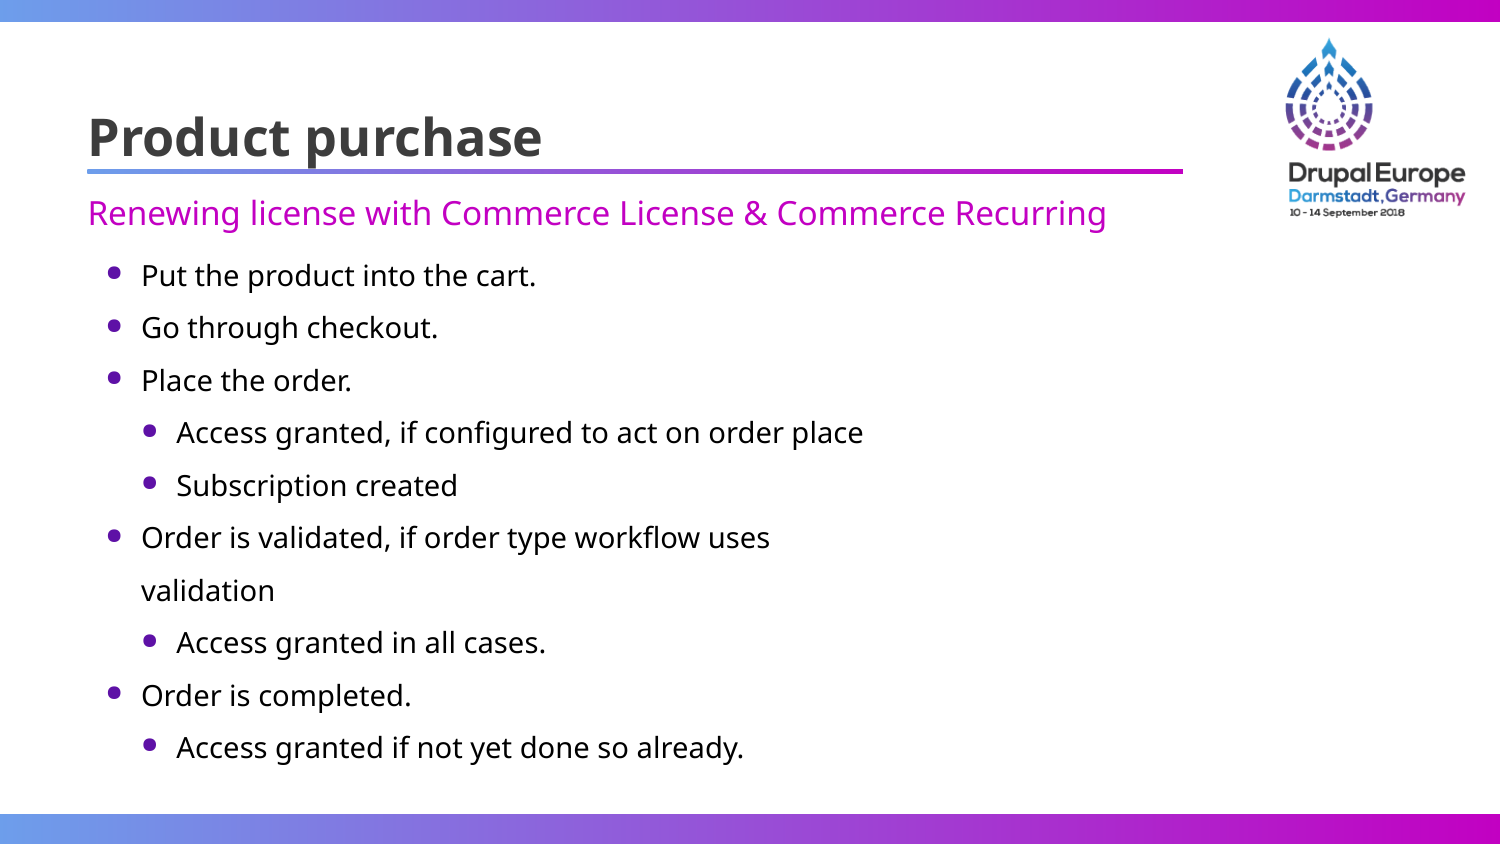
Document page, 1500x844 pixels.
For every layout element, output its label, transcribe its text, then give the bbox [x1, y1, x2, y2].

text_box Product purchase [72, 89, 964, 171]
text_box [0, 814, 1500, 844]
text_box Renewing license with Commerce License & Commerce Recurring [72, 171, 1215, 224]
text_box Put the product into the cart. Go through checkout. Place the order. Access granted, if configured to act on order place Subscription created Order is validated, if order type workflow uses validation Access granted in all cases. Order is completed. Access granted if not yet done so already. [90, 224, 883, 682]
text_box [0, 0, 1500, 22]
picture [1285, 37, 1466, 219]
